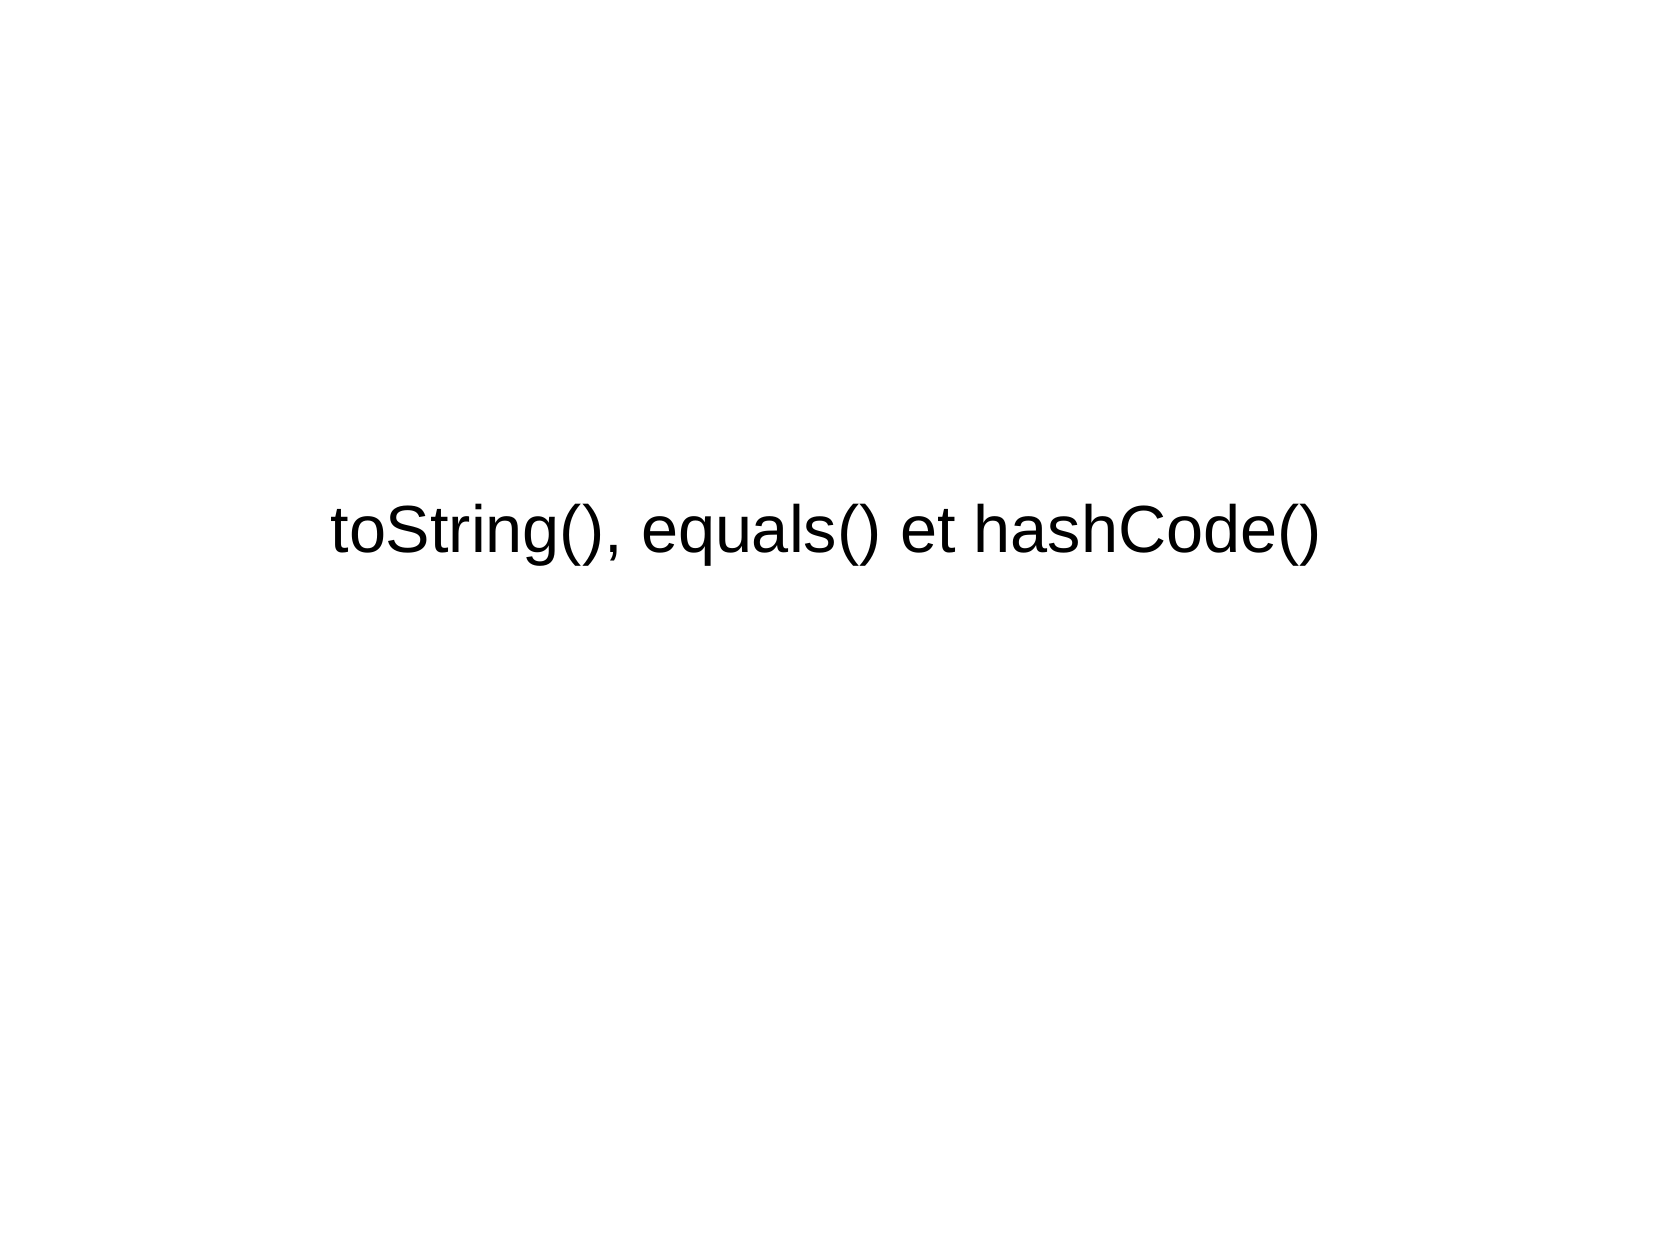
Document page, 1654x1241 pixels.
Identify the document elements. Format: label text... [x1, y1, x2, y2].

subtitle toString(), equals() et hashCode() [82, 49, 1571, 1010]
